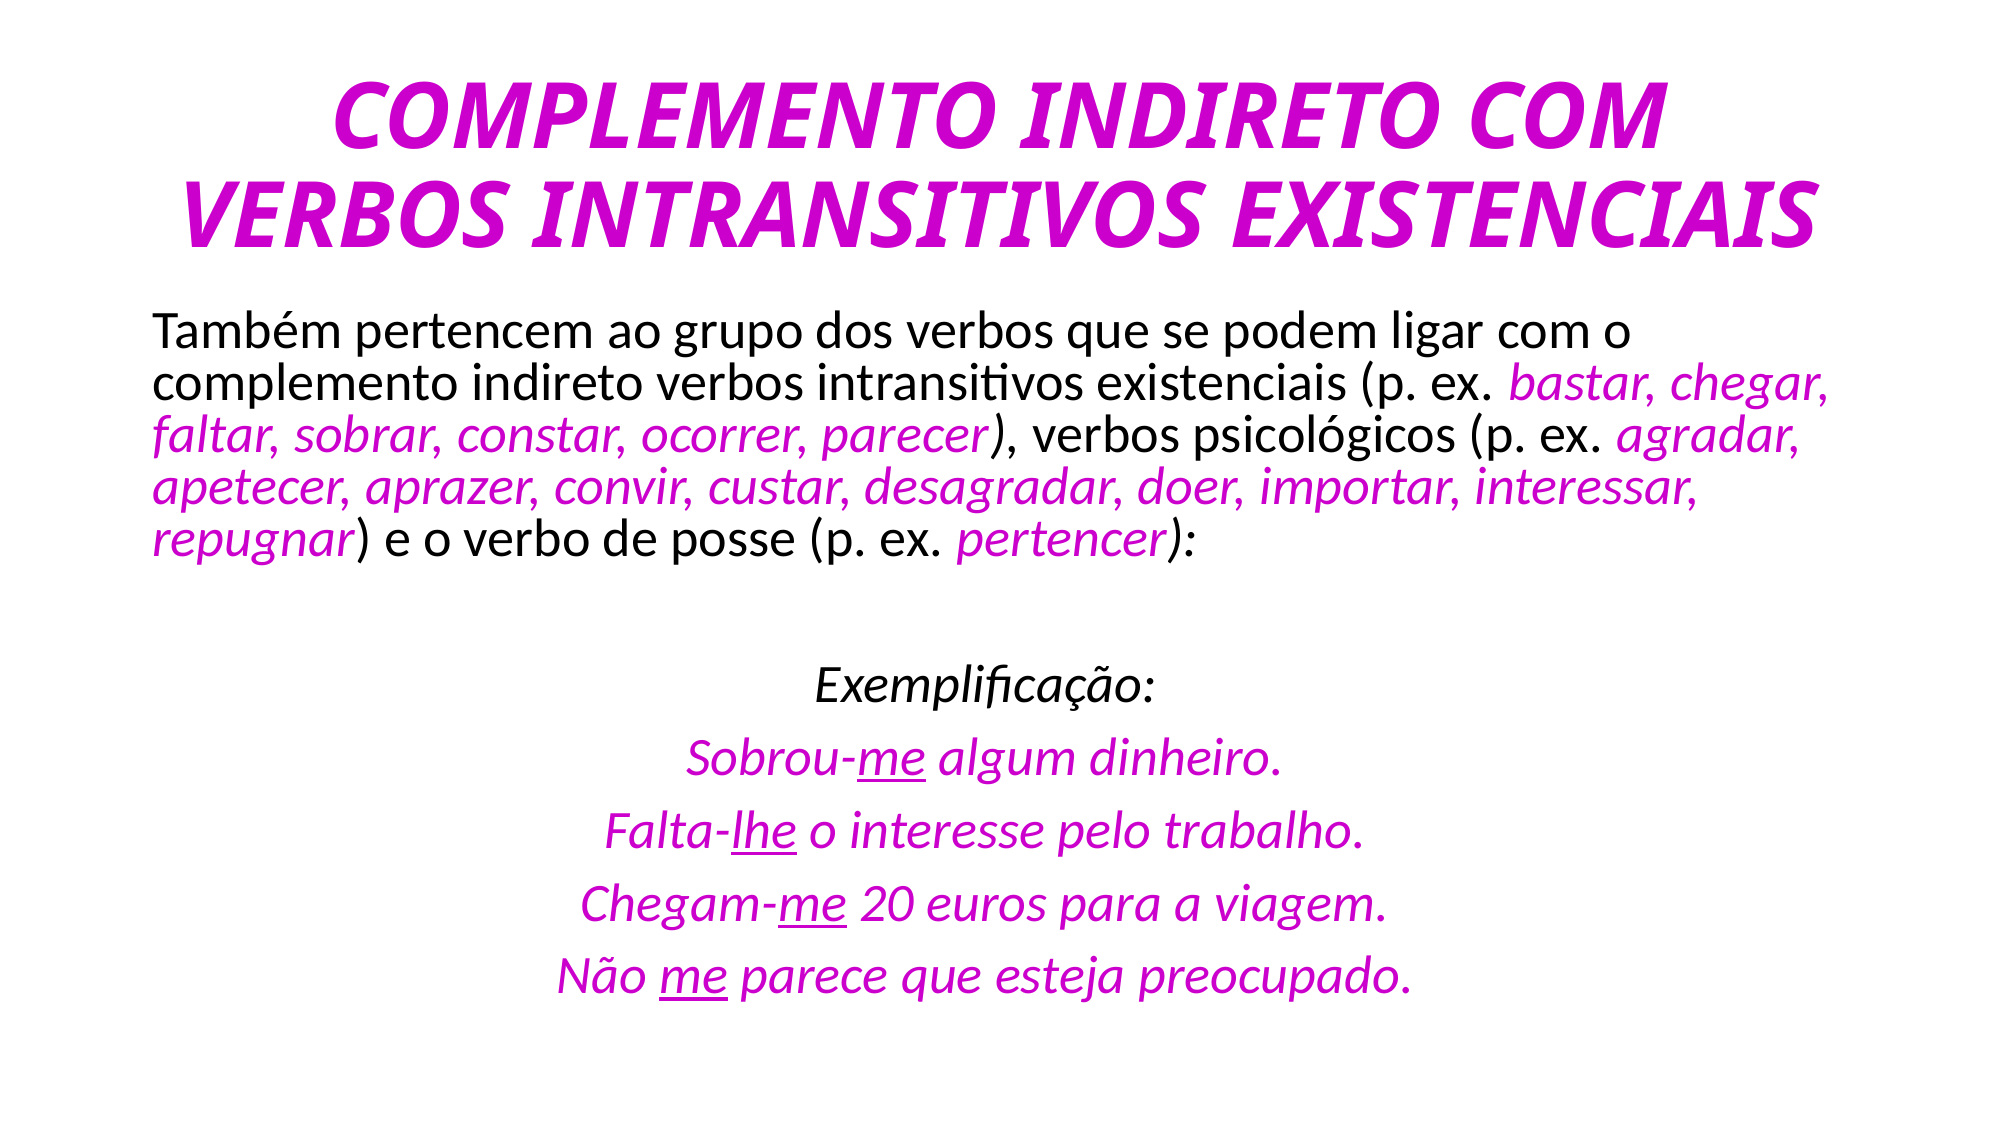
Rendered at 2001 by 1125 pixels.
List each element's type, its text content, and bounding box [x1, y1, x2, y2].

list Também pertencem ao grupo dos verbos que se podem ligar com o complemento indireto verbos intransitivos existenciais (p. ex. bastar, chegar, faltar, sobrar, constar, ocorrer, parecer), verbos psicológicos (p. ex. agradar, apetecer, aprazer, convir, custar, desagradar, doer, importar, interessar, repugnar) e o verbo de posse (p. ex. pertencer): Exemplificação: Sobrou-me algum dinheiro. Falta-lhe o interesse pelo trabalho. Chegam-me 20 euros para a viagem. Não me parece que esteja preocupado. [137, 299, 1863, 1014]
title COMPLEMENTO INDIRETO COM VERBOS INTRANSITIVOS EXISTENCIAIS [137, 59, 1863, 278]
